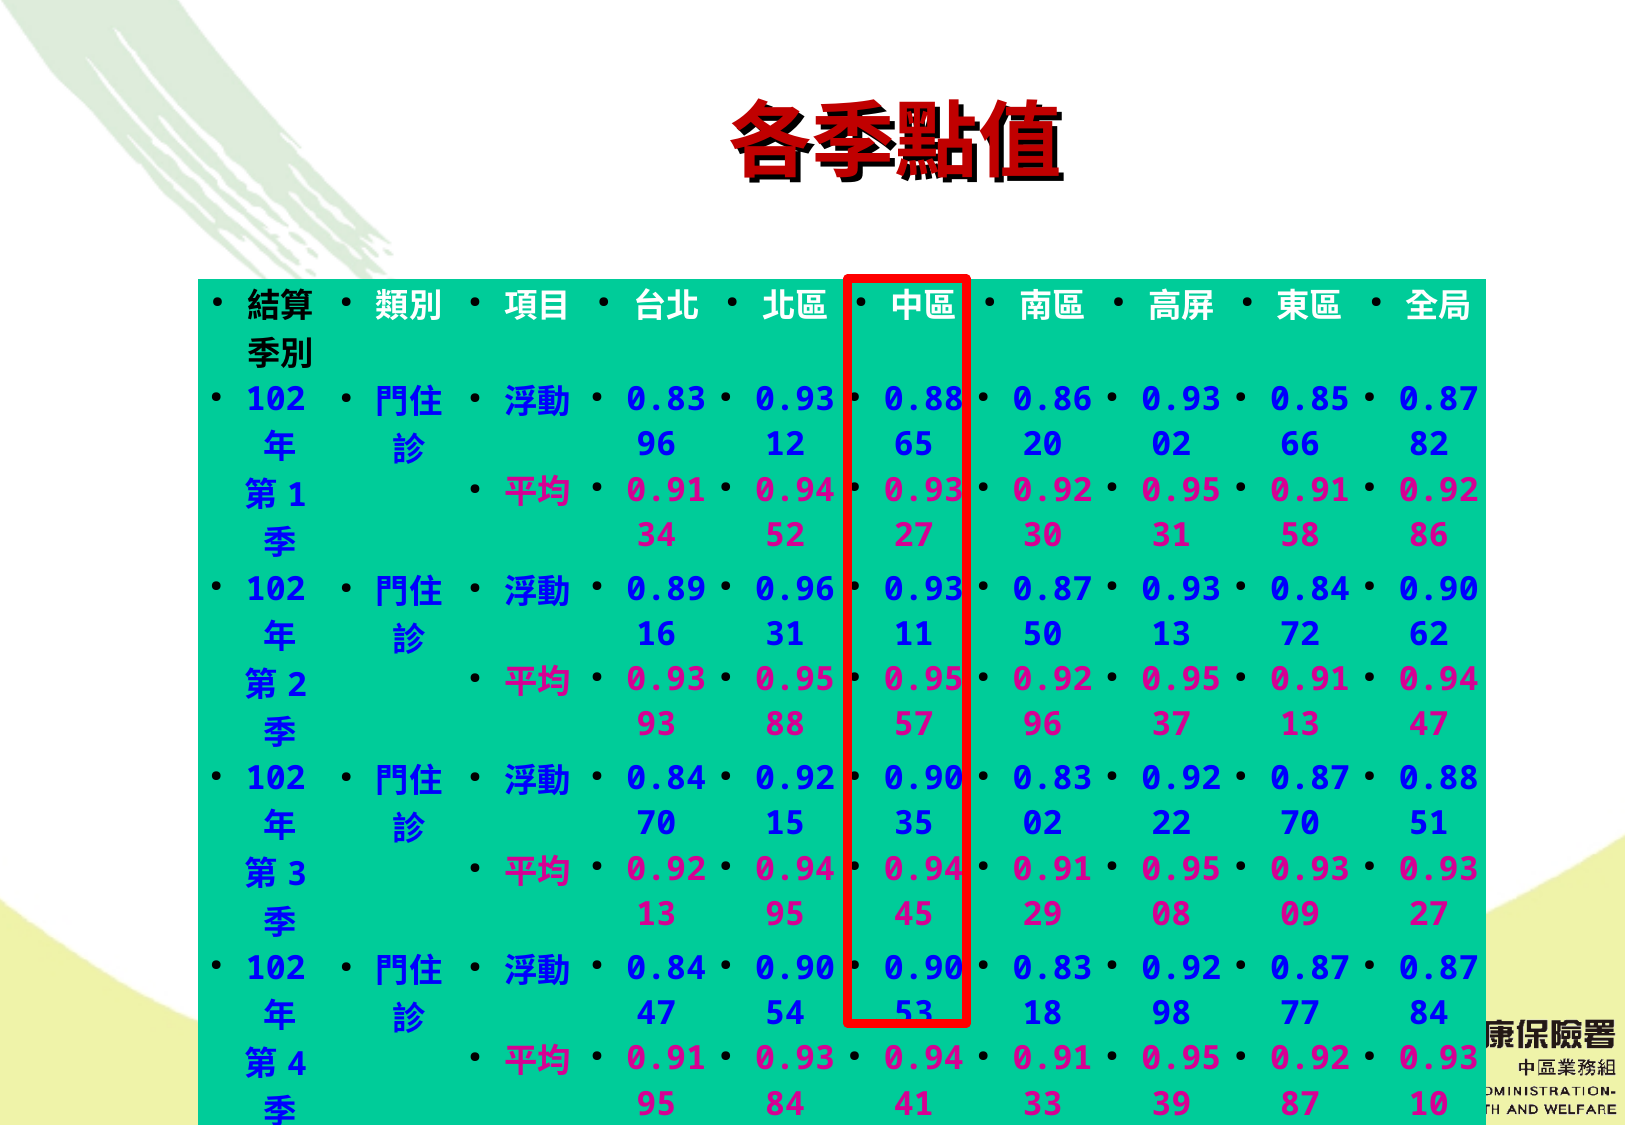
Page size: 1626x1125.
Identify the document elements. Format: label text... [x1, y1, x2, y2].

table_cell 0.8777 [1228, 944, 1357, 1034]
table_cell 浮動 [456, 375, 584, 466]
table_cell 0.9053 [852, 944, 962, 1019]
table_cell 102年 第3季 [198, 754, 327, 944]
table_cell 0.9312 [713, 375, 842, 466]
table_cell 0.9035 [852, 754, 962, 845]
table_cell 門住診 [327, 565, 456, 754]
table_cell 0.9129 [971, 845, 1099, 944]
table_header 高屏 [1099, 279, 1228, 375]
table_cell 0.9158 [1228, 466, 1357, 565]
table_cell 0.8318 [971, 944, 1099, 1034]
table_cell 0.9495 [713, 845, 842, 944]
table_cell 0.9195 [584, 1034, 713, 1125]
table_cell 0.9441 [842, 1034, 971, 1125]
table_cell 0.9445 [852, 845, 962, 944]
table_cell 0.9384 [713, 1034, 842, 1125]
table_header 南區 [971, 279, 1099, 375]
table_cell 0.9296 [971, 655, 1099, 754]
table_cell 0.9062 [1357, 565, 1486, 655]
table_cell 0.9452 [713, 466, 842, 565]
table_header 東區 [1228, 279, 1357, 375]
table_cell 0.8396 [584, 375, 713, 466]
table_cell 0.8770 [1228, 754, 1357, 845]
table_cell 0.9311 [852, 565, 962, 655]
table_cell 0.8784 [1357, 944, 1486, 1034]
table_cell 0.8472 [1228, 565, 1357, 655]
table_cell 0.8447 [584, 944, 713, 1034]
table_cell 0.9298 [1099, 944, 1228, 1034]
table_cell 0.9310 [1357, 1034, 1486, 1125]
table_cell 0.9393 [584, 655, 713, 754]
table_cell 門住診 [327, 375, 456, 565]
table_cell 0.9327 [852, 466, 962, 565]
table_header 台北 [584, 279, 713, 375]
table_cell 0.9447 [1357, 655, 1486, 754]
table_cell 0.9313 [1099, 565, 1228, 655]
table_cell 0.8750 [971, 565, 1099, 655]
table_cell 0.9537 [1099, 655, 1228, 754]
table_cell 0.9053 [842, 944, 971, 1034]
table_cell 0.9557 [852, 655, 962, 754]
table_cell 浮動 [456, 944, 584, 1034]
table_cell 0.9309 [1228, 845, 1357, 944]
table_cell 0.8470 [584, 754, 713, 845]
table_cell 0.8782 [1357, 375, 1486, 466]
table_header 結算 季別 [198, 279, 327, 375]
table_cell 0.9508 [1099, 845, 1228, 944]
table_cell 0.8865 [852, 375, 962, 466]
table_cell 門住診 [327, 754, 456, 944]
table_cell 門住診 [327, 944, 456, 1125]
table_header 北區 [713, 279, 842, 375]
table_cell 102年 第4季 [198, 944, 327, 1125]
table_cell 0.9631 [713, 565, 842, 655]
table_cell 0.8620 [971, 375, 1099, 466]
table_cell 0.9230 [971, 466, 1099, 565]
table_cell 0.9539 [1099, 1034, 1228, 1125]
title 各季點值 [304, 66, 1486, 209]
table_cell 102年 第2季 [198, 565, 327, 754]
table_cell 0.9213 [584, 845, 713, 944]
table_header 項目 [456, 279, 584, 375]
table_cell 0.8916 [584, 565, 713, 655]
table_cell 0.8302 [971, 754, 1099, 845]
table_cell 0.9286 [1357, 466, 1486, 565]
table_cell 0.9054 [713, 944, 842, 1034]
table_cell 平均 [456, 845, 584, 944]
table_cell 0.9215 [713, 754, 842, 845]
table_header 中區 [852, 283, 962, 375]
table_cell 平均 [456, 1034, 584, 1125]
table_cell 0.8851 [1357, 754, 1486, 845]
table_cell 0.9134 [584, 466, 713, 565]
table_cell 0.9327 [1357, 845, 1486, 944]
table_cell 0.9113 [1228, 655, 1357, 754]
table_cell 浮動 [456, 565, 584, 655]
table_cell 0.9588 [713, 655, 842, 754]
table_header 全局 [1357, 279, 1486, 375]
table_header 類別 [327, 279, 456, 375]
table_cell 102年 第1季 [198, 375, 327, 565]
table_cell 0.8566 [1228, 375, 1357, 466]
table_cell 0.9531 [1099, 466, 1228, 565]
table_cell 平均 [456, 655, 584, 754]
table_cell 0.9133 [971, 1034, 1099, 1125]
table_cell 0.9222 [1099, 754, 1228, 845]
table_cell 浮動 [456, 754, 584, 845]
table_cell 平均 [456, 466, 584, 565]
table_cell 0.9302 [1099, 375, 1228, 466]
table_cell 0.9287 [1228, 1034, 1357, 1125]
